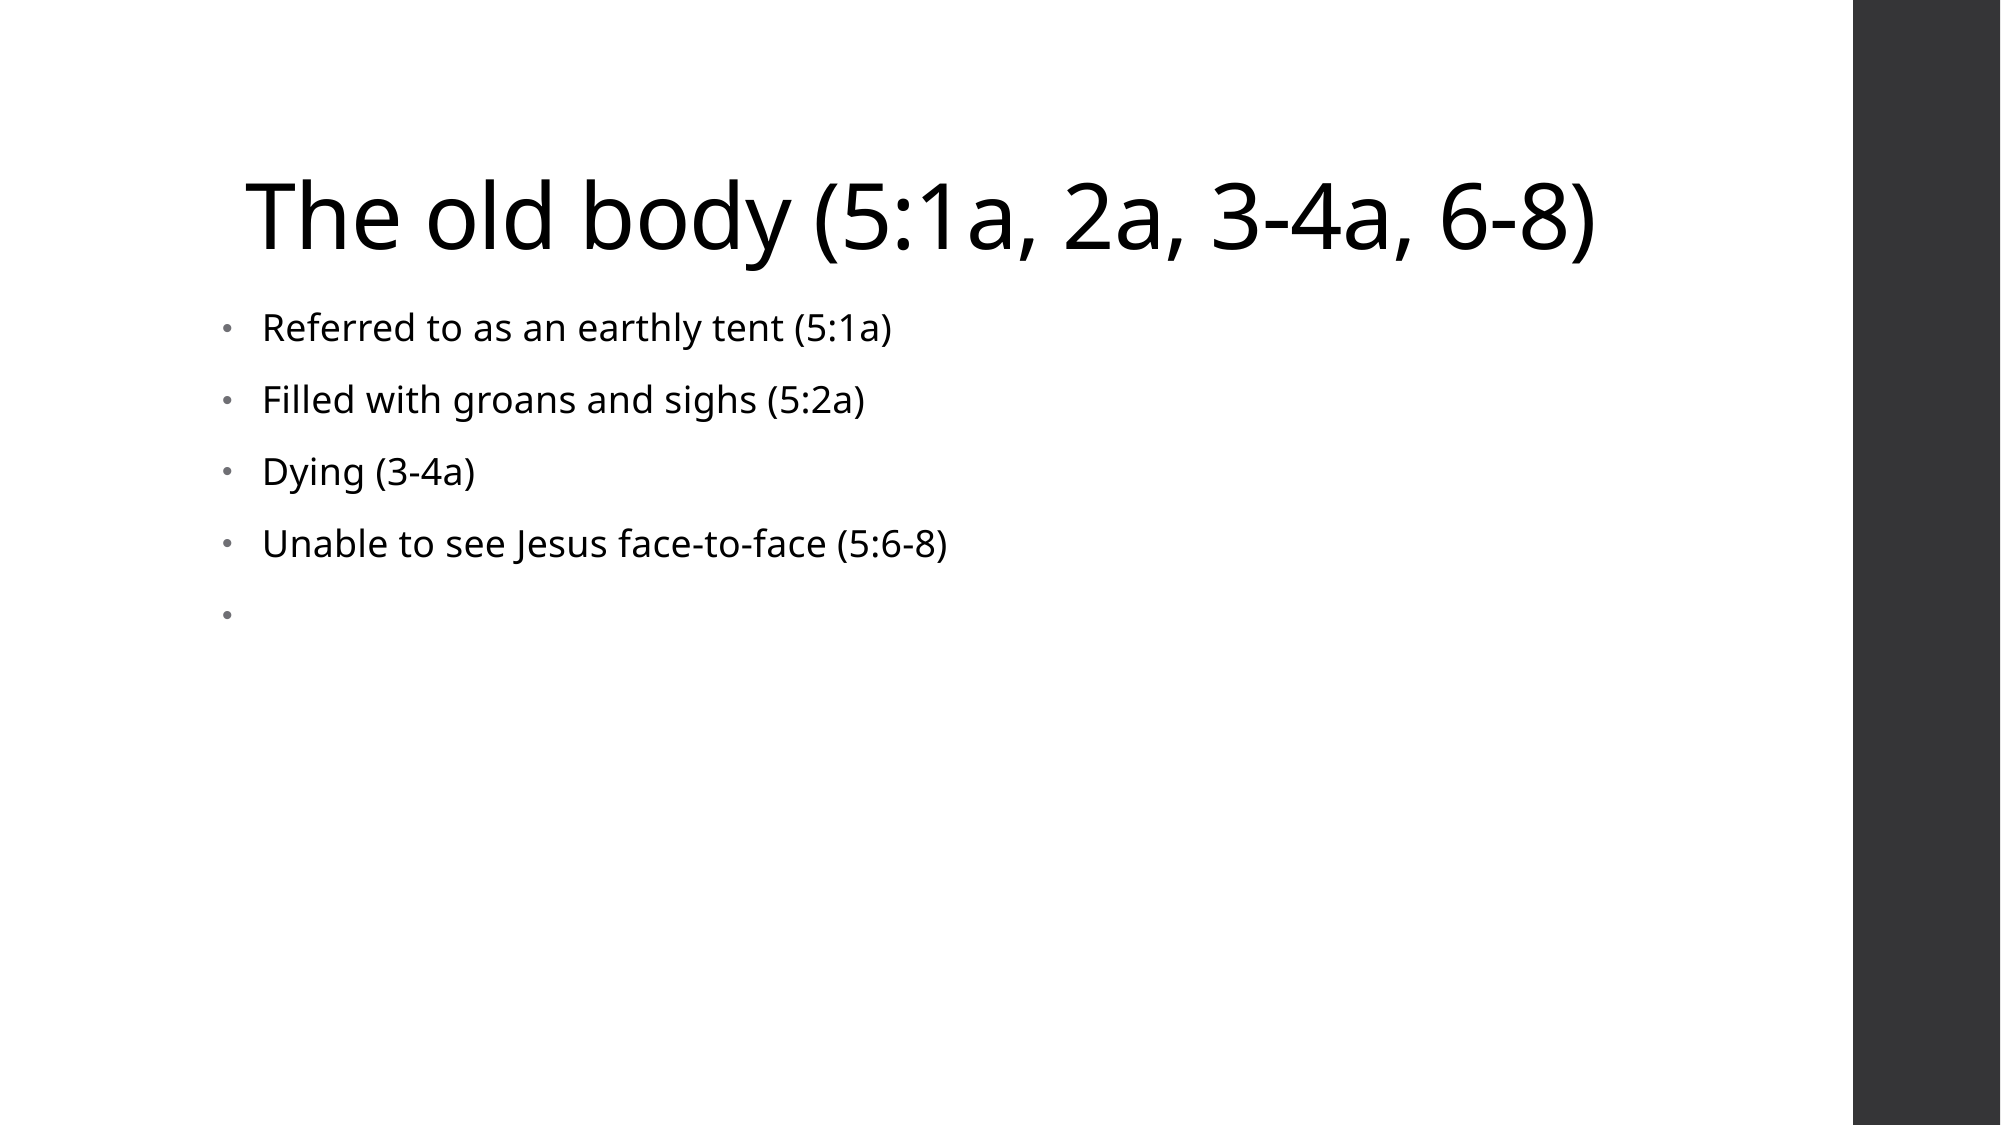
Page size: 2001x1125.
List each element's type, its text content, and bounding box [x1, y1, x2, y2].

title The old body (5:1a, 2a, 3-4a, 6-8) [206, 60, 1797, 278]
list Referred to as an earthly tent (5:1a) Filled with groans and sighs (5:2a) Dying (3-4a) Unable to see Jesus face-to-face (5:6-8) [206, 299, 1617, 1014]
